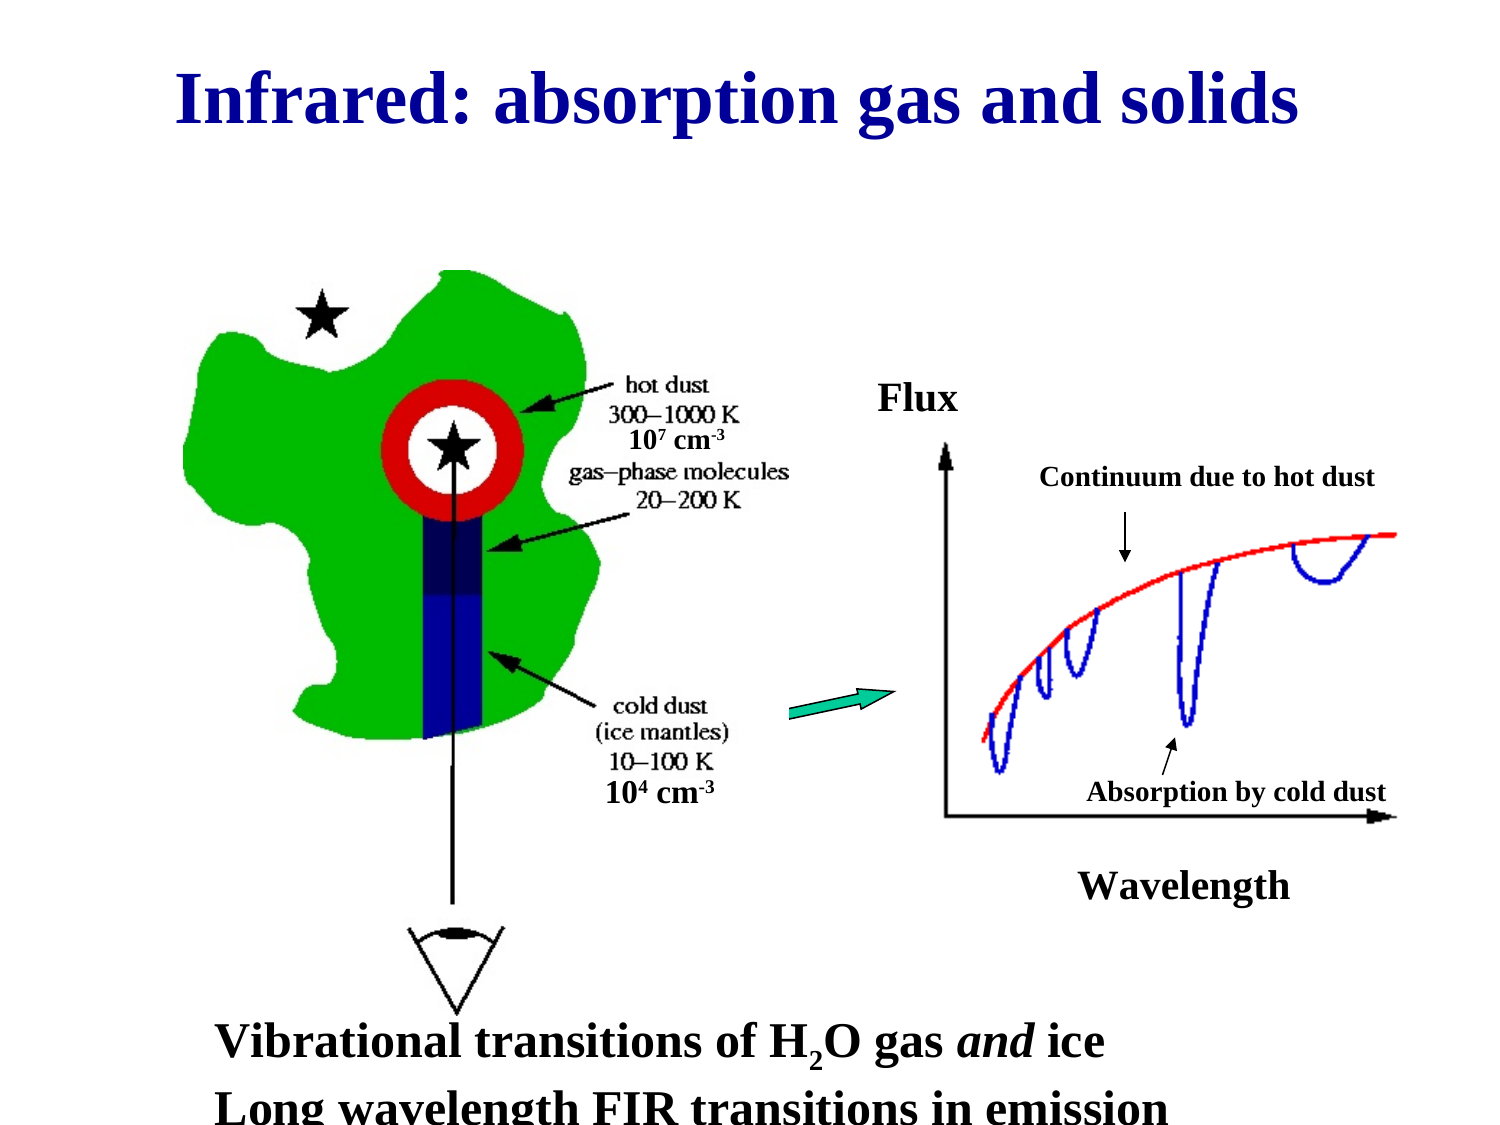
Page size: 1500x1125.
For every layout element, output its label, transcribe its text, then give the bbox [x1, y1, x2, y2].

text_box Absorption by cold dust [1071, 764, 1402, 815]
title Infrared: absorption gas and solids [99, 0, 1375, 188]
picture [183, 270, 789, 1016]
text_box 104 cm-3 [590, 762, 730, 818]
text_box Flux [862, 362, 974, 428]
text_box Continuum due to hot dust [1024, 449, 1391, 501]
text_box Wavelength [1062, 849, 1306, 916]
text_box Vibrational transitions of H2O gas and ice Long wavelength FIR transitions in emission [199, 999, 1185, 1125]
picture [937, 437, 1401, 826]
text_box 107 cm-3 [613, 412, 741, 463]
